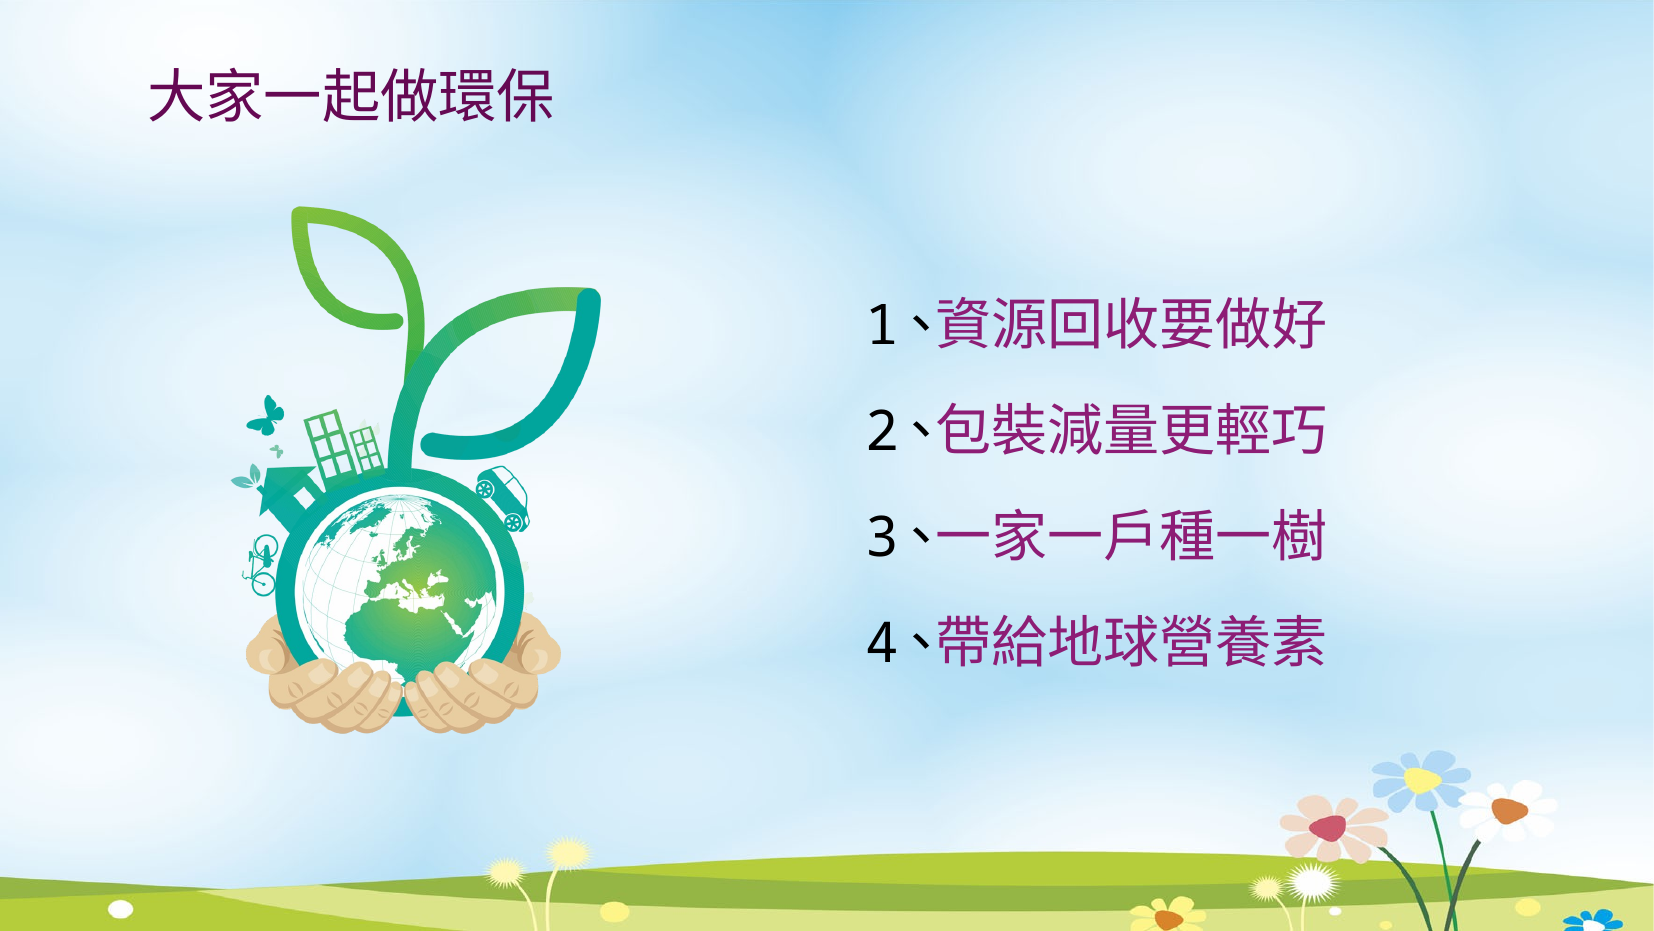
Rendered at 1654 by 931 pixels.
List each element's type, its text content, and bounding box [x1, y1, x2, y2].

picture [0, 0, 1654, 931]
title 大家一起做環保 [82, 37, 621, 148]
list 資源回收要做好 包裝減量更輕巧 一家一戶種一樹 帶給地球營養素 [850, 279, 1447, 682]
